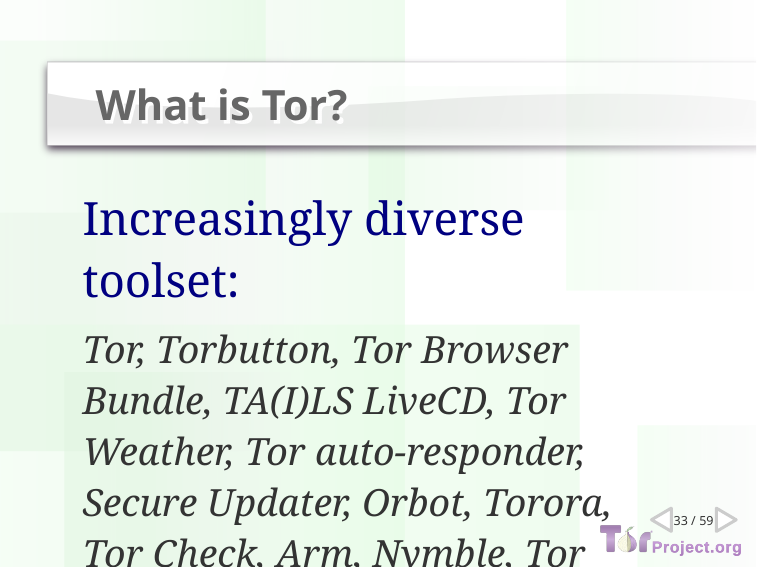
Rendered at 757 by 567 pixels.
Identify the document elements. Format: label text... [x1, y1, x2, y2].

picture [110, 548, 120, 565]
picture [492, 548, 500, 557]
picture [552, 548, 562, 565]
picture [281, 558, 294, 567]
picture [324, 549, 335, 567]
picture [0, 0, 757, 567]
picture [204, 548, 212, 557]
picture [181, 549, 192, 567]
text_box Increasingly diverse toolset: Tor, Torbutton, Tor Browser Bundle, TA(I)LS LiveCD, Tor Weather, Tor auto-responder, Secure Updater, Orbot, Torora, Tor Check, Arm, Nymble, Tor Control, Tor Wall, TorVM [0, 178, 756, 532]
text_box What is Tor? [80, 61, 364, 147]
picture [240, 558, 250, 567]
picture [425, 549, 436, 567]
picture [285, 544, 293, 556]
picture [378, 546, 391, 567]
